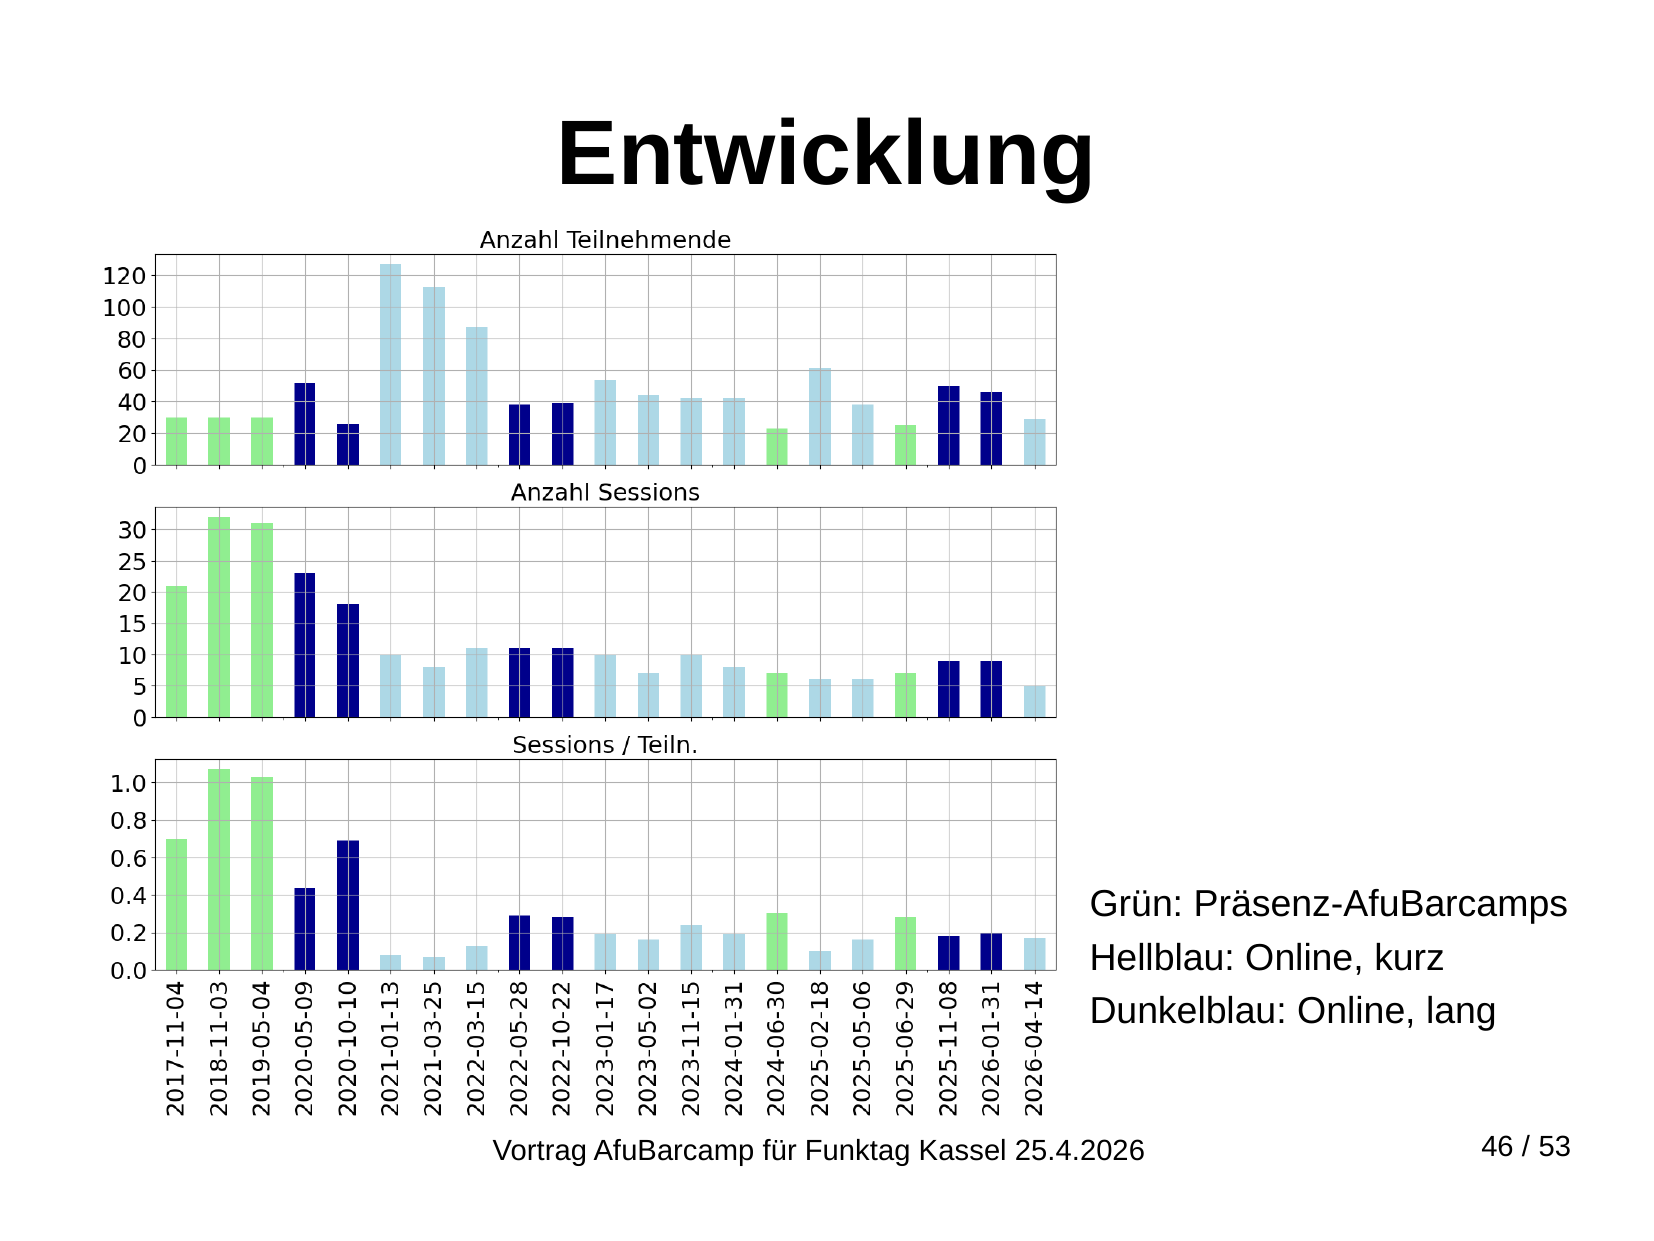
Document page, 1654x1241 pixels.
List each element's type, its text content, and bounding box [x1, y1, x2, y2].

text_box Grün: Präsenz-AfuBarcamps Hellblau: Online, kurz Dunkelblau: Online, lang [1074, 874, 1584, 1040]
title Entwicklung [82, 49, 1571, 257]
picture [94, 257, 1063, 1123]
